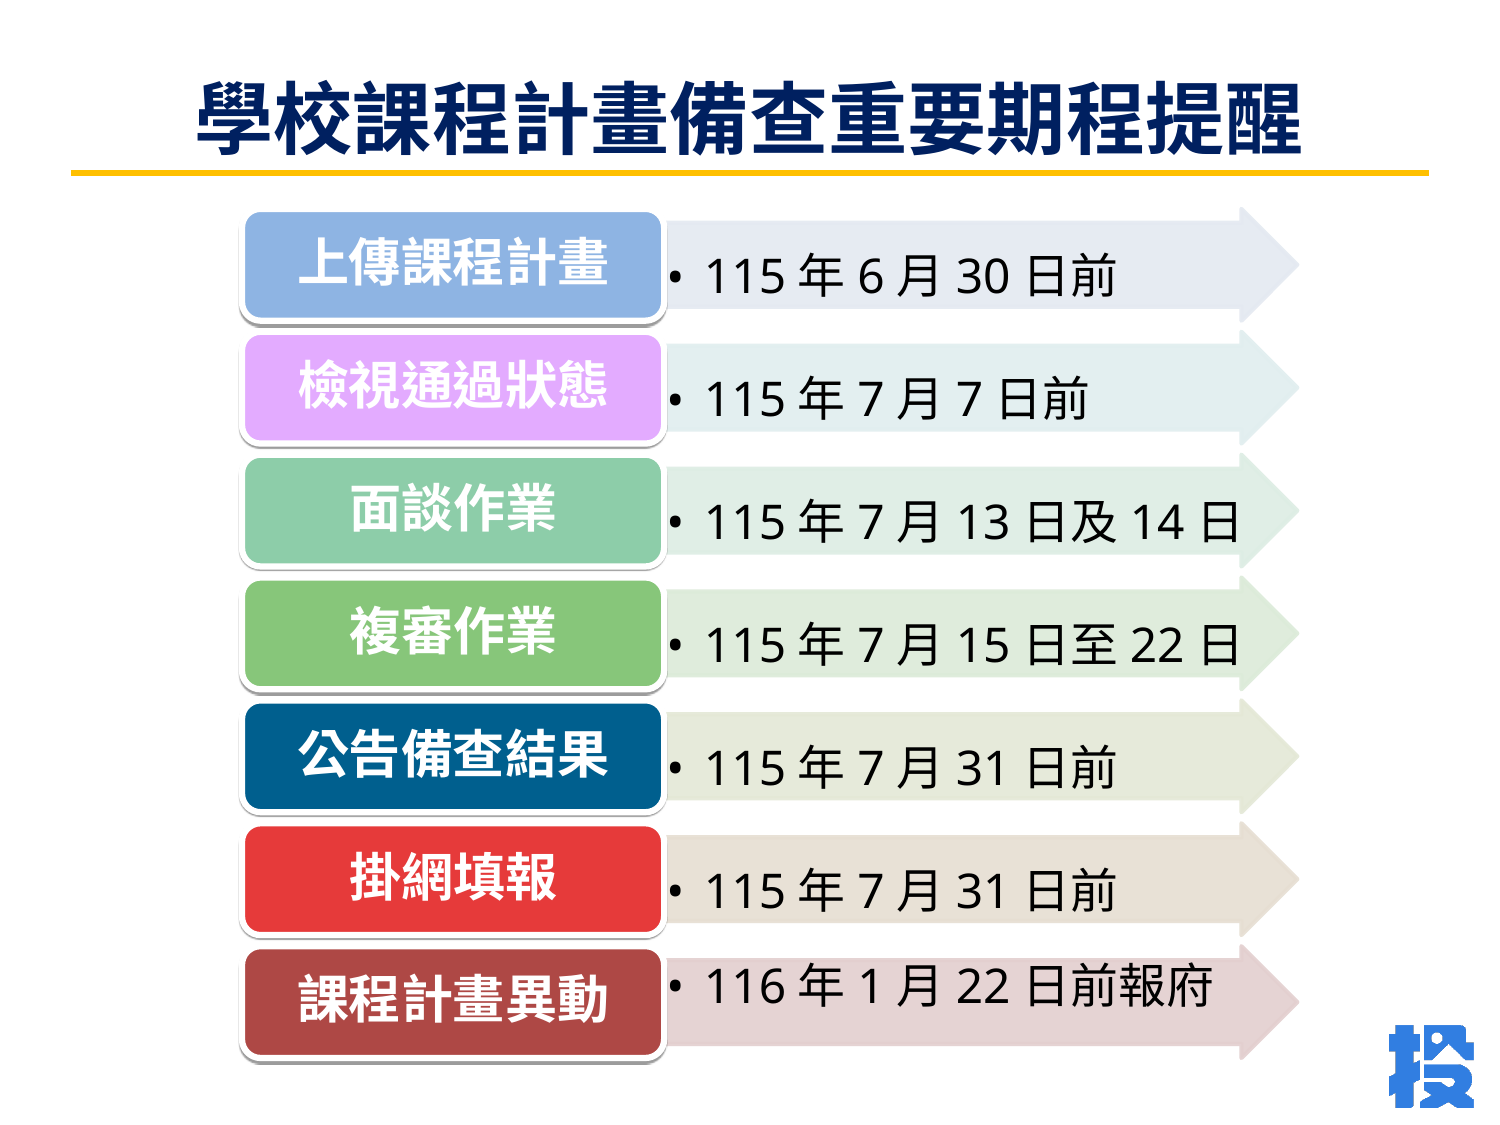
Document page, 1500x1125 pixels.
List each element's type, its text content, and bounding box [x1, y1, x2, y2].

text_box 115年7月15日至22日 [664, 577, 1298, 690]
text_box 課程計畫異動 [242, 946, 665, 1058]
text_box 上傳課程計畫 [242, 208, 665, 321]
text_box 掛網填報 [242, 823, 665, 936]
text_box 公告備查結果 [242, 700, 665, 813]
text_box 複審作業 [242, 577, 665, 690]
text_box 115年7月31日前 [664, 700, 1298, 813]
text_box 檢視通過狀態 [242, 331, 665, 444]
text_box 116年1月22日前報府 [664, 946, 1298, 1058]
text_box 面談作業 [242, 454, 665, 567]
text_box 115年7月31日前 [664, 823, 1298, 936]
text_box 115年7月7日前 [664, 331, 1298, 444]
text_box 115年7月13日及14日 [664, 454, 1298, 567]
text_box 115年6月30日前 [664, 208, 1298, 321]
text_box 學校課程計畫備查重要期程提醒 [179, 61, 1329, 173]
picture [1362, 997, 1500, 1125]
